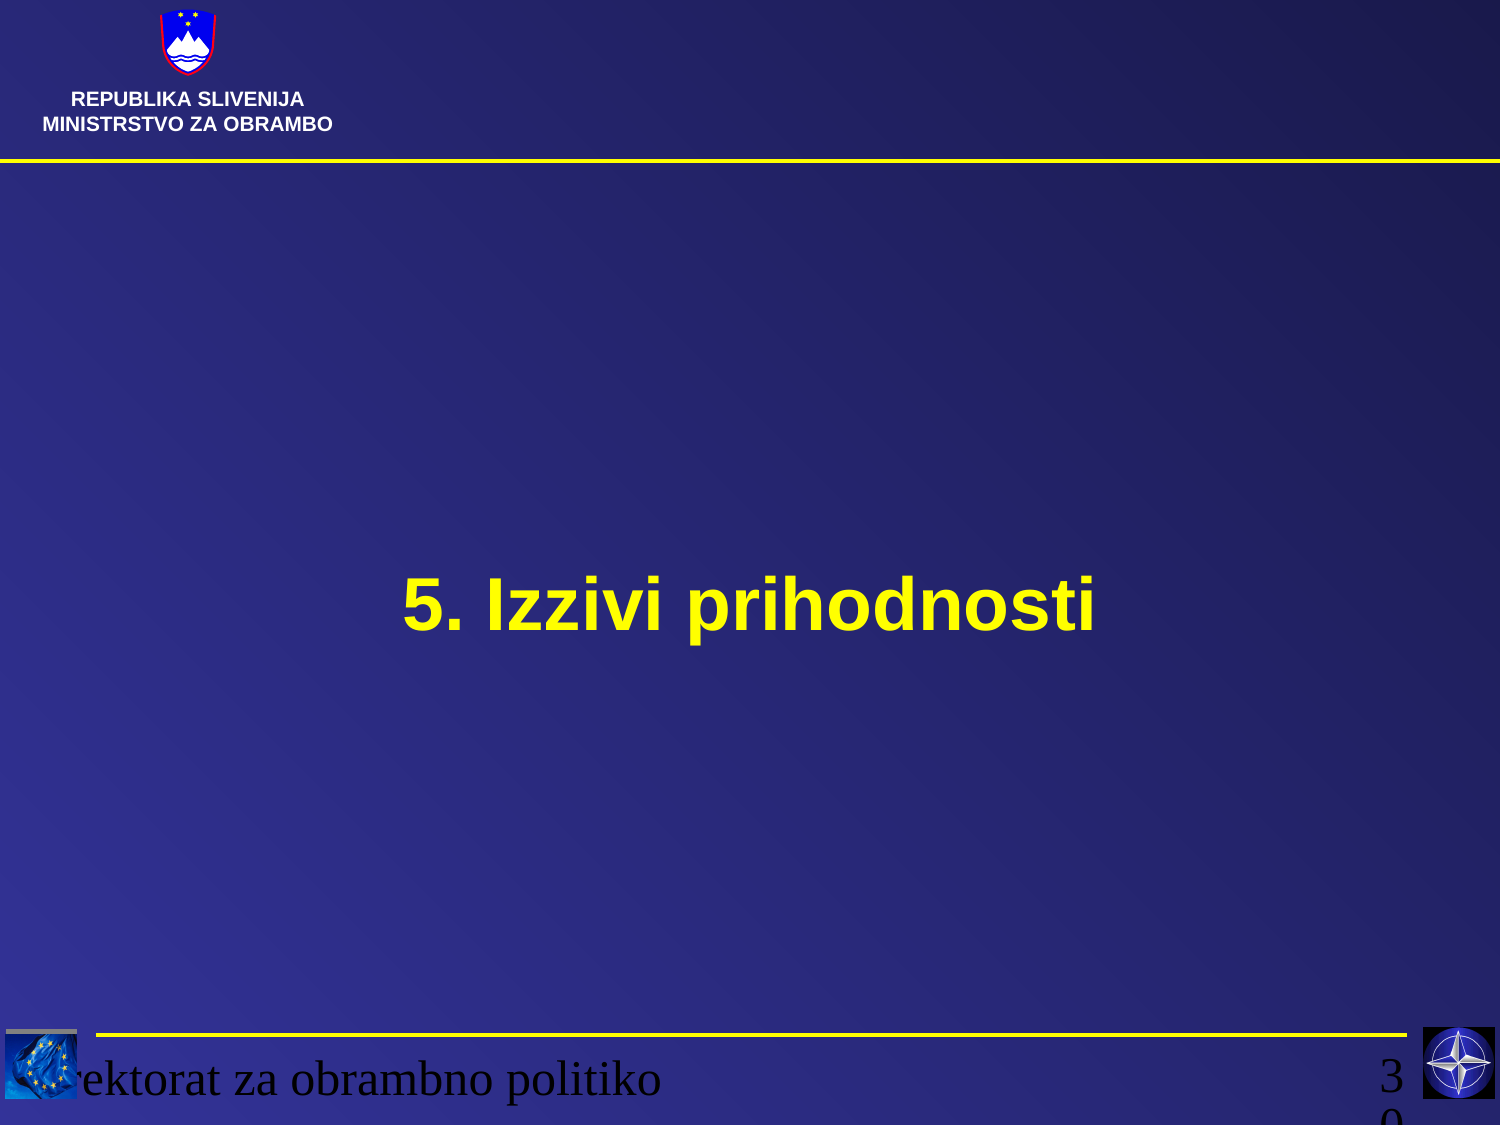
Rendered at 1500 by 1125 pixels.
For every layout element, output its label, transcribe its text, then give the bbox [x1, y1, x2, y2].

title 5. Izzivi prihodnosti [112, 174, 1388, 1026]
